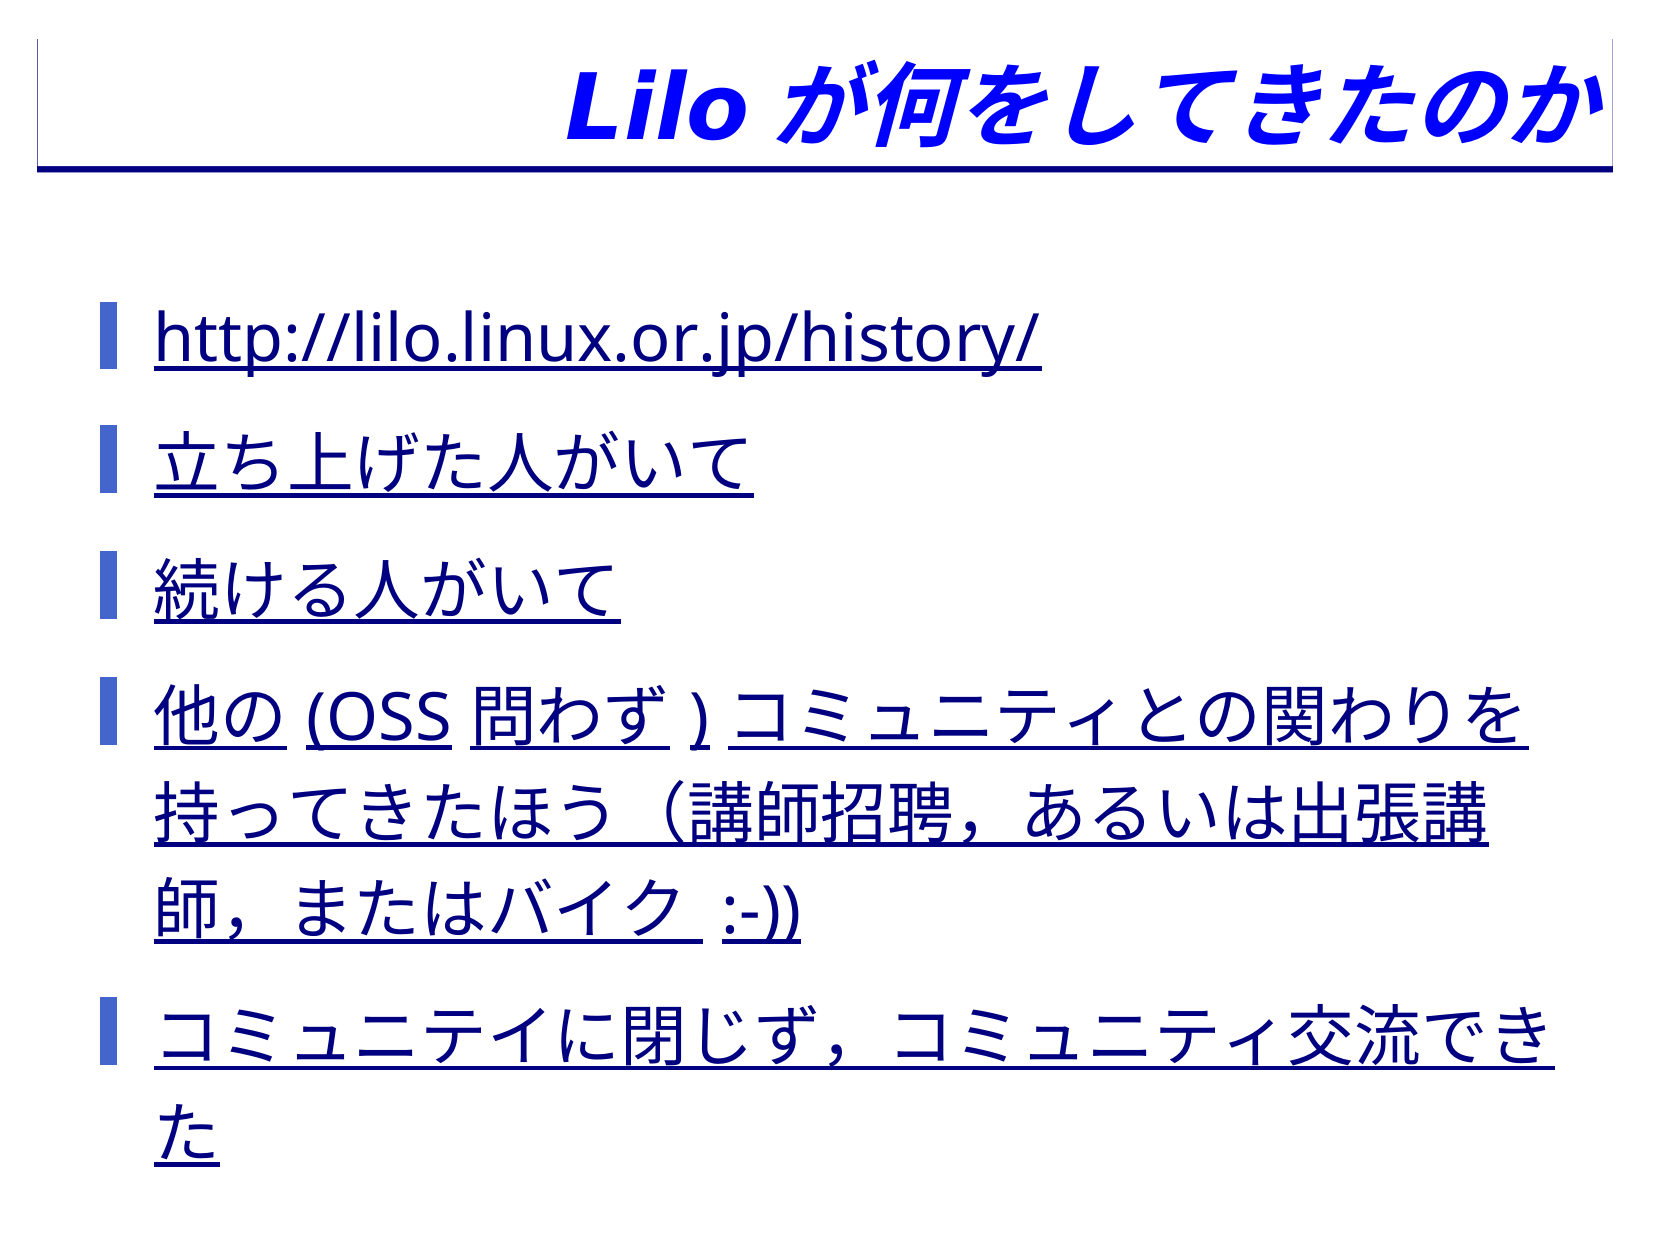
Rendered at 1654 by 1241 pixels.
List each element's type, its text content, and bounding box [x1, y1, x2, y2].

list http://lilo.linux.or.jp/history/ 立ち上げた人がいて 続ける人がいて 他の(OSS問わず)コミュニティとの関わりを持ってきたほう（講師招聘，あるいは出張講師，またはバイク :-)) コミュニテイに閉じず，コミュニティ交流できた [82, 290, 1571, 1109]
title Liloが何をしてきたのか [37, 46, 1613, 154]
